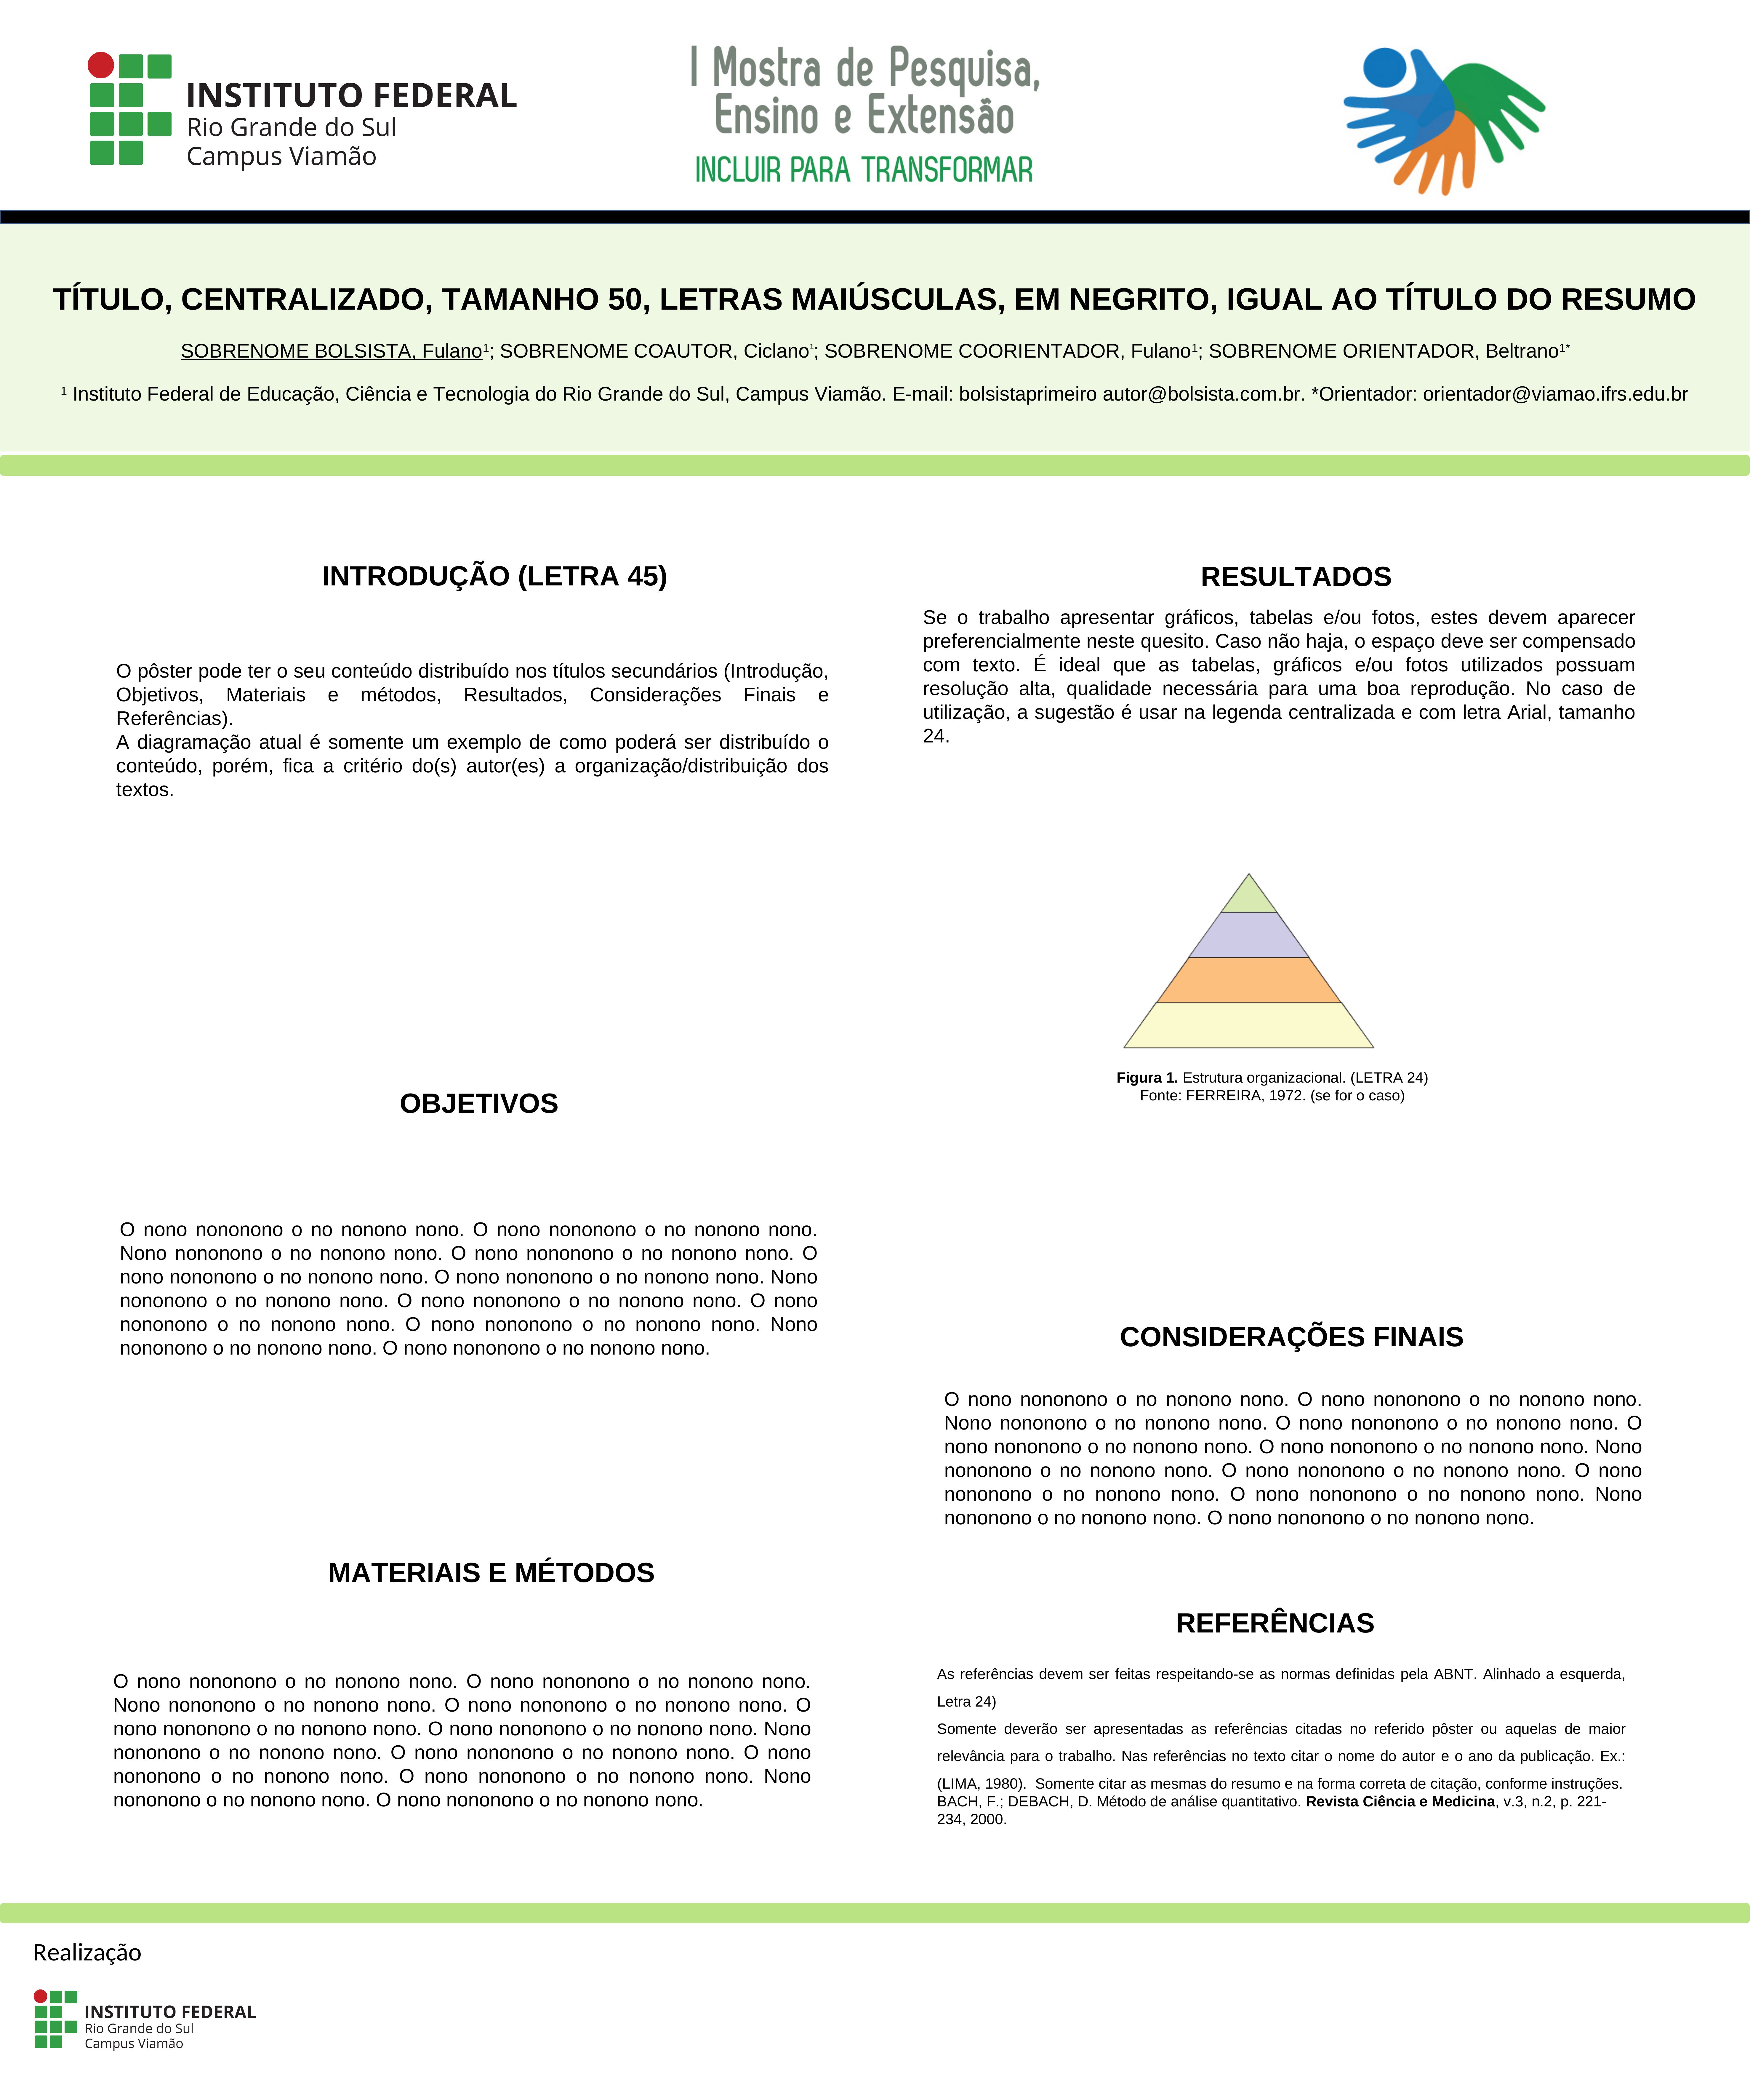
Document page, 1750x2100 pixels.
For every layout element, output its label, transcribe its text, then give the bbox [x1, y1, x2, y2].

text_box Se o trabalho apresentar gráficos, tabelas e/ou fotos, estes devem aparecer preferencialmente neste quesito. Caso não haja, o espaço deve ser compensado com texto. É ideal que as tabelas, gráficos e/ou fotos utilizados possuam resolução alta, qualidade necessária para uma boa reprodução. No caso de utilização, a sugestão é usar na legenda centralizada e com letra Arial, tamanho 24. [918, 602, 1641, 780]
text_box [0, 455, 1750, 476]
picture [63, 35, 537, 182]
picture [21, 1981, 266, 2057]
picture [1324, 12, 1563, 211]
text_box O nono nononono o no nonono nono. O nono nononono o no nonono nono. Nono nononono o no nonono nono. O nono nononono o no nonono nono. O nono nononono o no nonono nono. O nono nononono o no nonono nono. Nono nononono o no nonono nono. O nono nononono o no nonono nono. O nono nononono o no nonono nono. O nono nononono o no nonono nono. Nono nononono o no nonono nono. O nono nononono o no nonono nono. [940, 1384, 1662, 1531]
text_box O nono nononono o no nonono nono. O nono nononono o no nonono nono. Nono nononono o no nonono nono. O nono nononono o no nonono nono. O nono nononono o no nonono nono. O nono nononono o no nonono nono. Nono nononono o no nonono nono. O nono nononono o no nonono nono. O nono nononono o no nonono nono. O nono nononono o no nonono nono. Nono nononono o no nonono nono. O nono nononono o no nonono nono. [109, 1666, 831, 1813]
text_box CONSIDERAÇÕES FINAIS [923, 1315, 1661, 1356]
text_box MATERIAIS E MÉTODOS [122, 1551, 861, 1592]
picture [1060, 868, 1430, 1050]
text_box Realização [28, 1933, 164, 1968]
text_box INTRODUÇÃO (LETRA 45) [126, 554, 864, 595]
text_box [0, 1903, 1750, 1923]
text_box REFERÊNCIAS [906, 1601, 1645, 1642]
text_box OBJETIVOS [101, 1081, 857, 1122]
text_box O pôster pode ter o seu conteúdo distribuído nos títulos secundários (Introdução, Objetivos, Materiais e métodos, Resultados, Considerações Finais e Referências). A diagramação atual é somente um exemplo de como poderá ser distribuído o conteúdo, porém, fica a critério do(s) autor(es) a organização/distribuição dos textos. [112, 625, 834, 826]
picture [678, 38, 1055, 193]
text_box As referências devem ser feitas respeitando-se as normas definidas pela ABNT. Alinhado a esquerda, Letra 24) Somente deverão ser apresentadas as referências citadas no referido pôster ou aquelas de maior relevância para o trabalho. Nas referências no texto citar o nome do autor e o ano da publicação. Ex.: (LIMA, 1980). Somente citar as mesmas do resumo e na forma correta de citação, conforme instruções. BACH, F.; DEBACH, D. Método de análise quantitativo. Revista Ciência e Medicina, v.3, n.2, p. 221-234, 2000. [933, 1652, 1631, 1830]
text_box Figura 1. Estrutura organizacional. (LETRA 24) Fonte: FERREIRA, 1972. (se for o caso) [906, 1065, 1639, 1106]
text_box [0, 211, 1750, 452]
text_box O nono nononono o no nonono nono. O nono nononono o no nonono nono. Nono nononono o no nonono nono. O nono nononono o no nonono nono. O nono nononono o no nonono nono. O nono nononono o no nonono nono. Nono nononono o no nonono nono. O nono nononono o no nonono nono. O nono nononono o no nonono nono. O nono nononono o no nonono nono. Nono nononono o no nonono nono. O nono nononono o no nonono nono. [115, 1214, 838, 1361]
text_box TÍTULO, CENTRALIZADO, TAMANHO 50, LETRAS MAIÚSCULAS, EM NEGRITO, IGUAL AO TÍTULO DO RESUMO SOBRENOME BOLSISTA, Fulano1; SOBRENOME COAUTOR, Ciclano¹; SOBRENOME COORIENTADOR, Fulano1; SOBRENOME ORIENTADOR, Beltrano1* 1 Instituto Federal de Educação, Ciência e Tecnologia do Rio Grande do Sul, Campus Viamão. E-mail: bolsistaprimeiro autor@bolsista.com.br. *Orientador: orientador@viamao.ifrs.edu.br [43, 276, 1708, 446]
text_box RESULTADOS [927, 555, 1666, 596]
